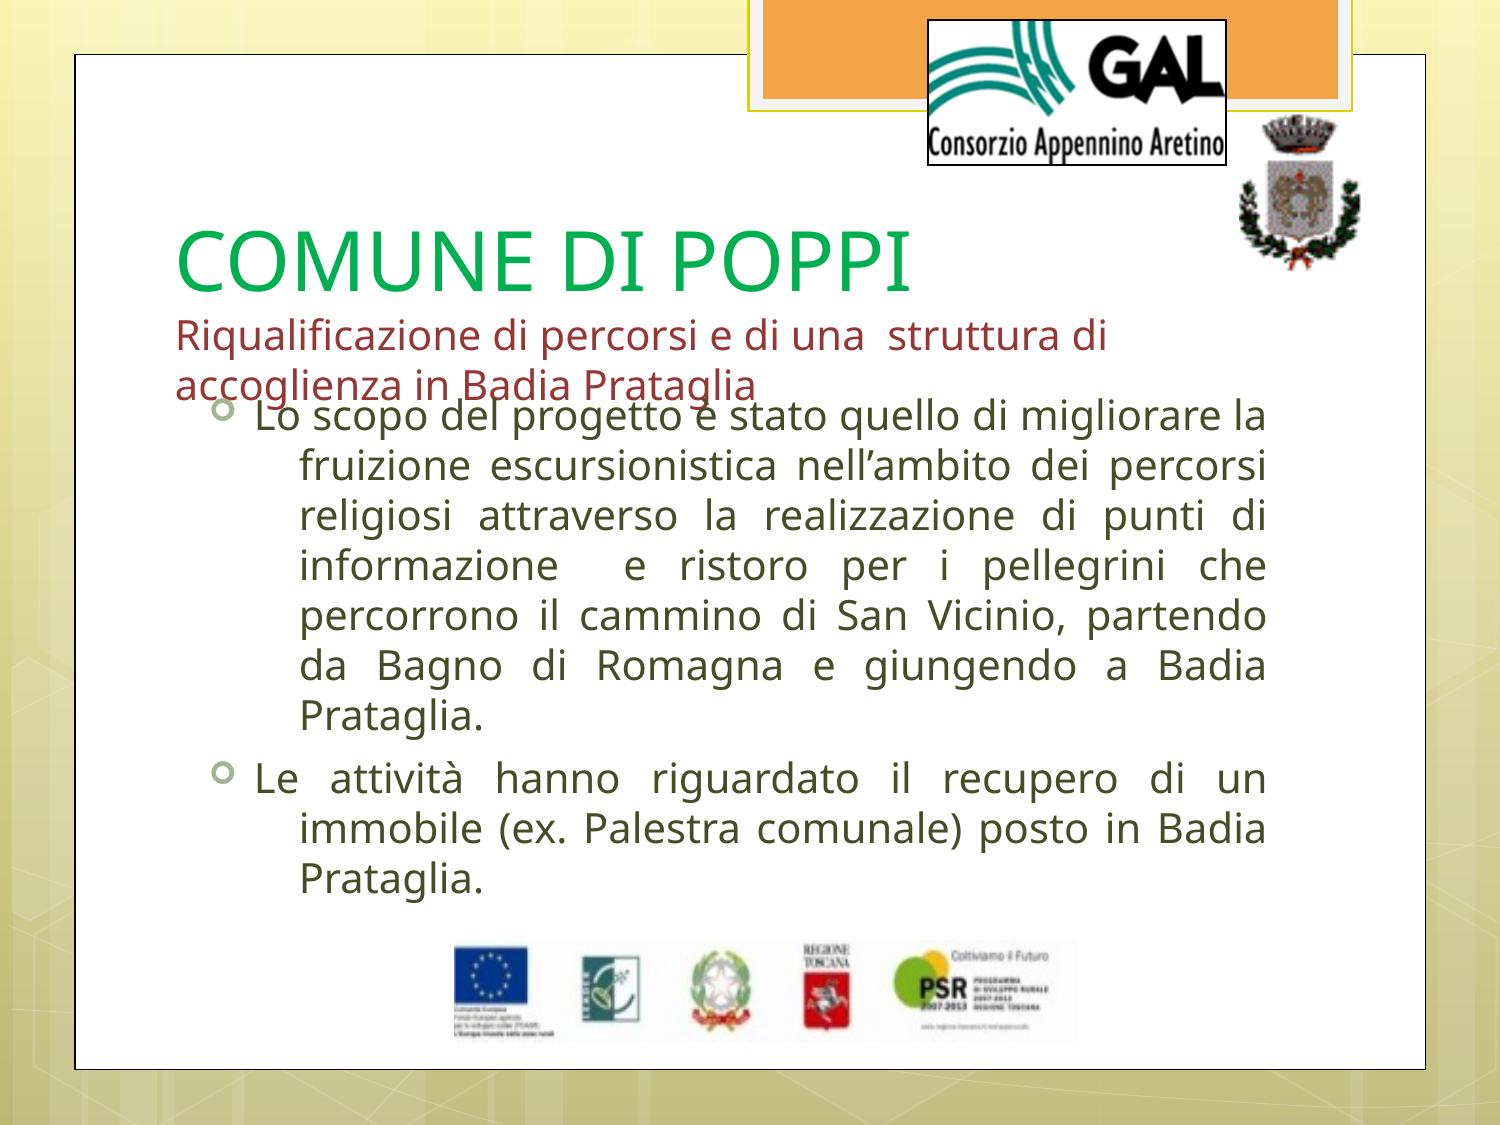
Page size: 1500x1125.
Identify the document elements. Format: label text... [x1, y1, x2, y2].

title COMUNE DI POPPI Riqualificazione di percorsi e di una struttura di accoglienza in Badia Prataglia [159, 201, 1341, 389]
list Lo scopo del progetto è stato quello di migliorare la fruizione escursionistica nell’ambito dei percorsi religiosi attraverso la realizzazione di punti di informazione e ristoro per i pellegrini che percorrono il cammino di San Vicinio, partendo da Bagno di Romagna e giungendo a Badia Prataglia. Le attività hanno riguardato il recupero di un immobile (ex. Palestra comunale) posto in Badia Prataglia. [171, 381, 1283, 957]
picture [927, 19, 1227, 166]
picture [1239, 113, 1377, 279]
picture [454, 940, 1077, 1043]
